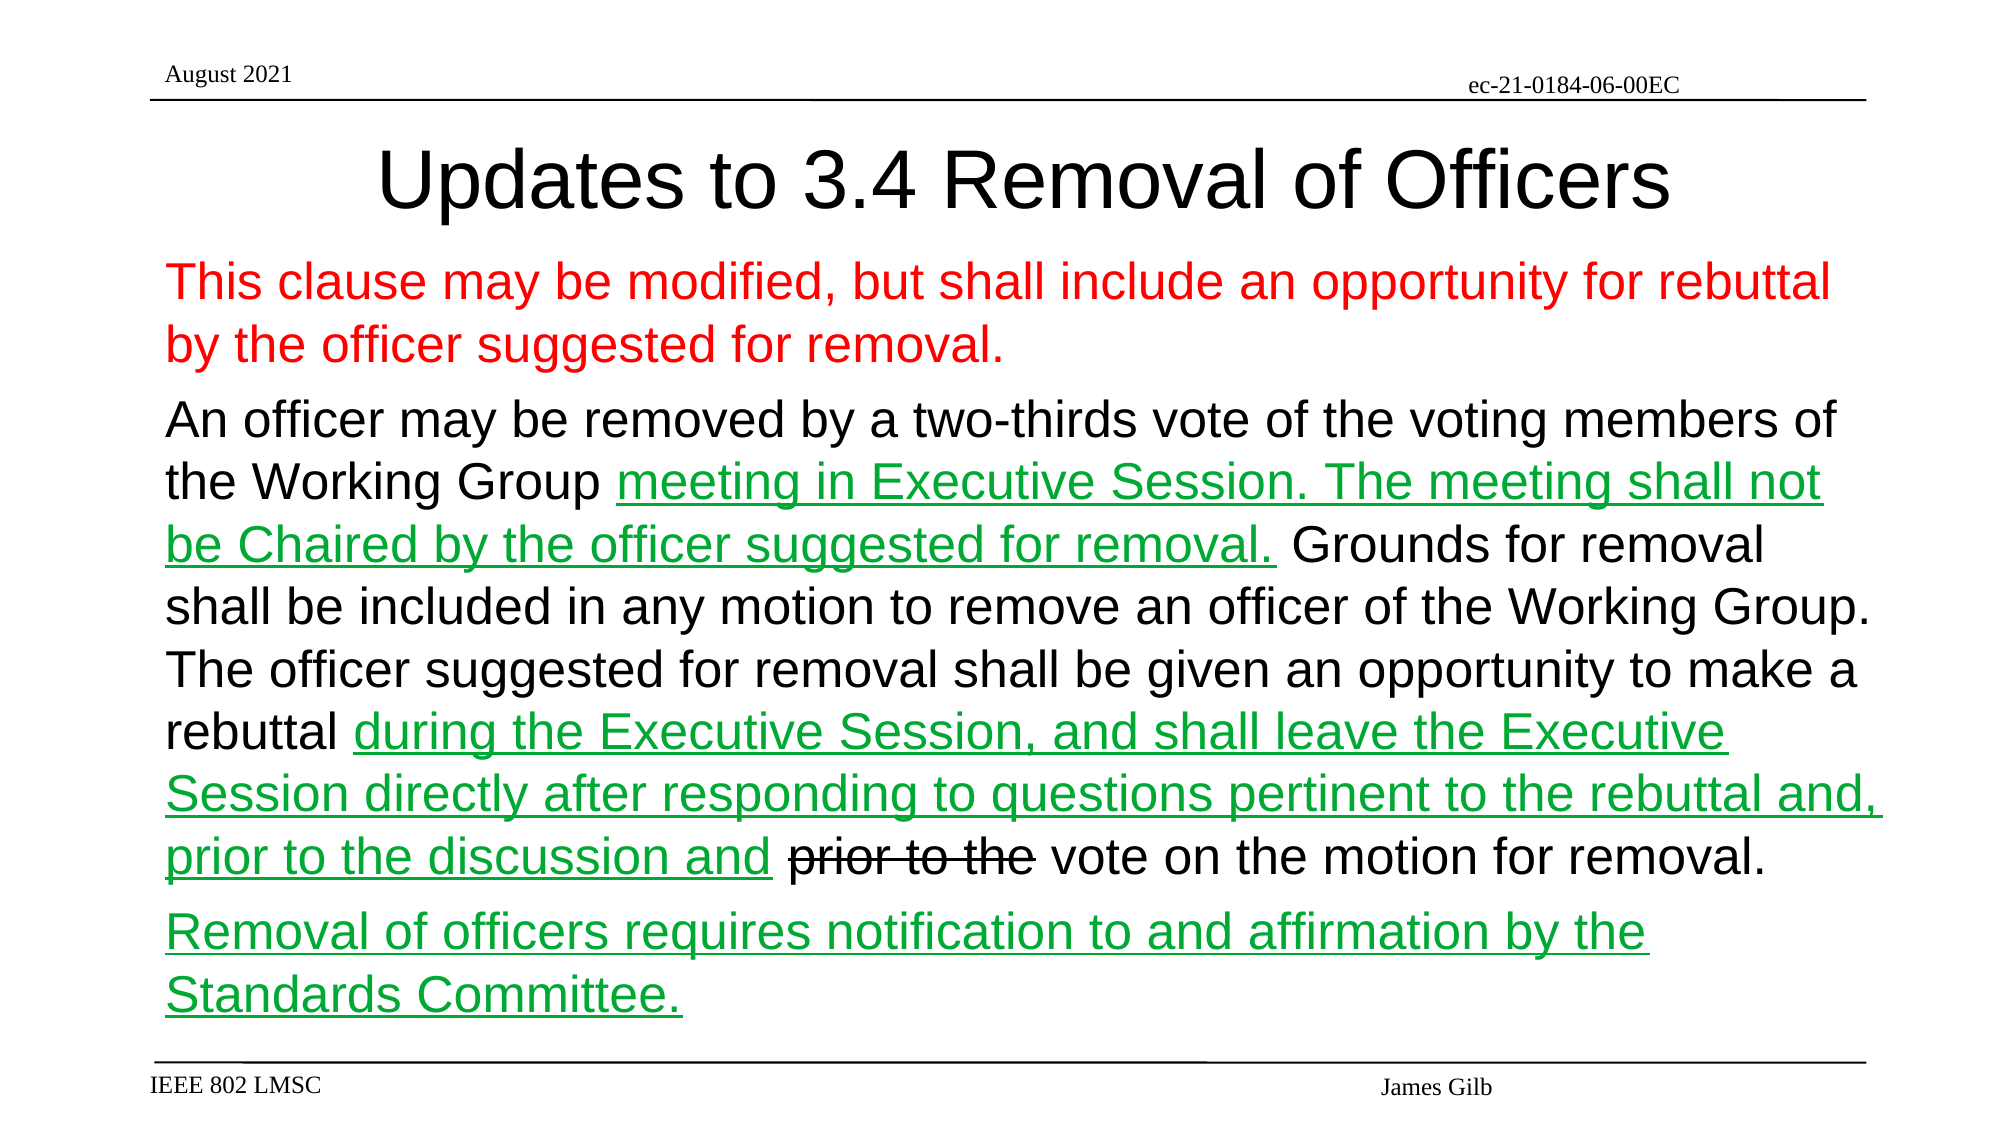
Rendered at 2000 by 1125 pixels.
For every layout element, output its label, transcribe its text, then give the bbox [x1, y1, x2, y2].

list This clause may be modified, but shall include an opportunity for rebuttal by the officer suggested for removal. An officer may be removed by a two-thirds vote of the voting members of the Working Group meeting in Executive Session. The meeting shall not be Chaired by the officer suggested for removal. Grounds for removal shall be included in any motion to remove an officer of the Working Group. The officer suggested for removal shall be given an opportunity to make a rebuttal during the Executive Session, and shall leave the Executive Session directly after responding to questions pertinent to the rebuttal and, prior to the discussion and prior to the vote on the motion for removal. Removal of officers requires notification to and affirmation by the Standards Committee. [149, 239, 1900, 1051]
title Updates to 3.4 Removal of Officers [149, 112, 1900, 238]
